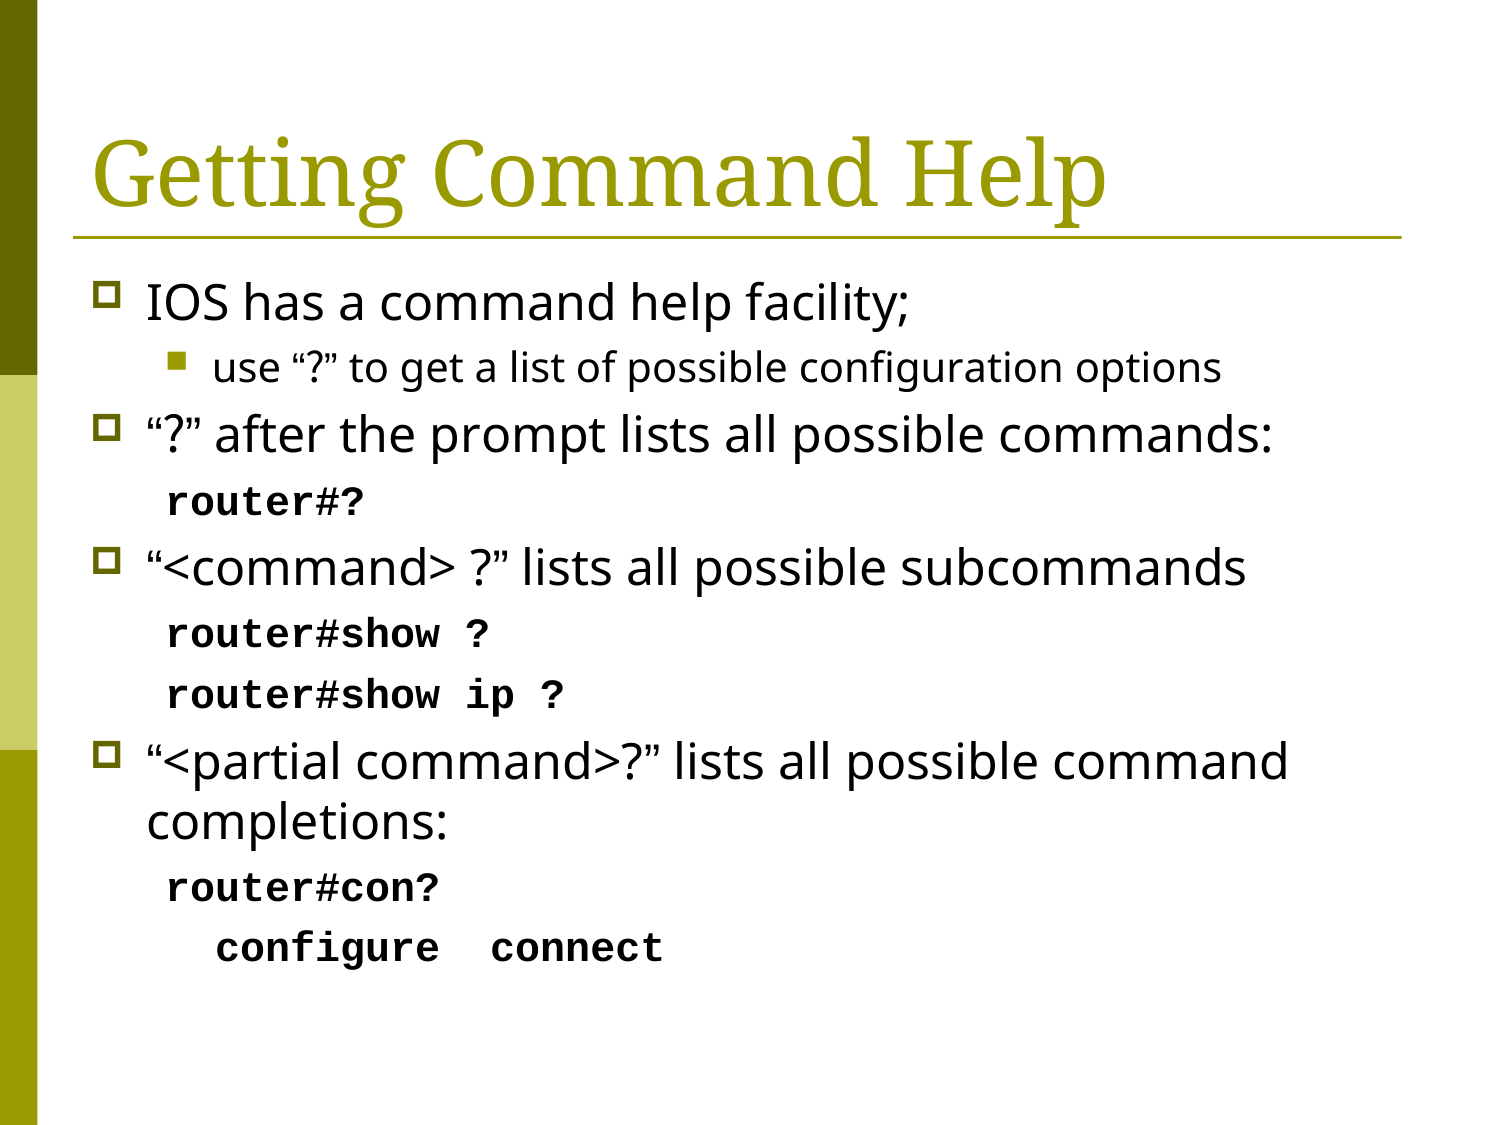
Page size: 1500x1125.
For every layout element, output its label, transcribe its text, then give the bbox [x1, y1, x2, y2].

list IOS has a command help facility; use “?” to get a list of possible configuration options “?” after the prompt lists all possible commands: router#? “<command> ?” lists all possible subcommands router#show ? router#show ip ? “<partial command>?” lists all possible command completions: router#con? configure connect [75, 262, 1426, 1075]
title Getting Command Help [75, 45, 1426, 233]
